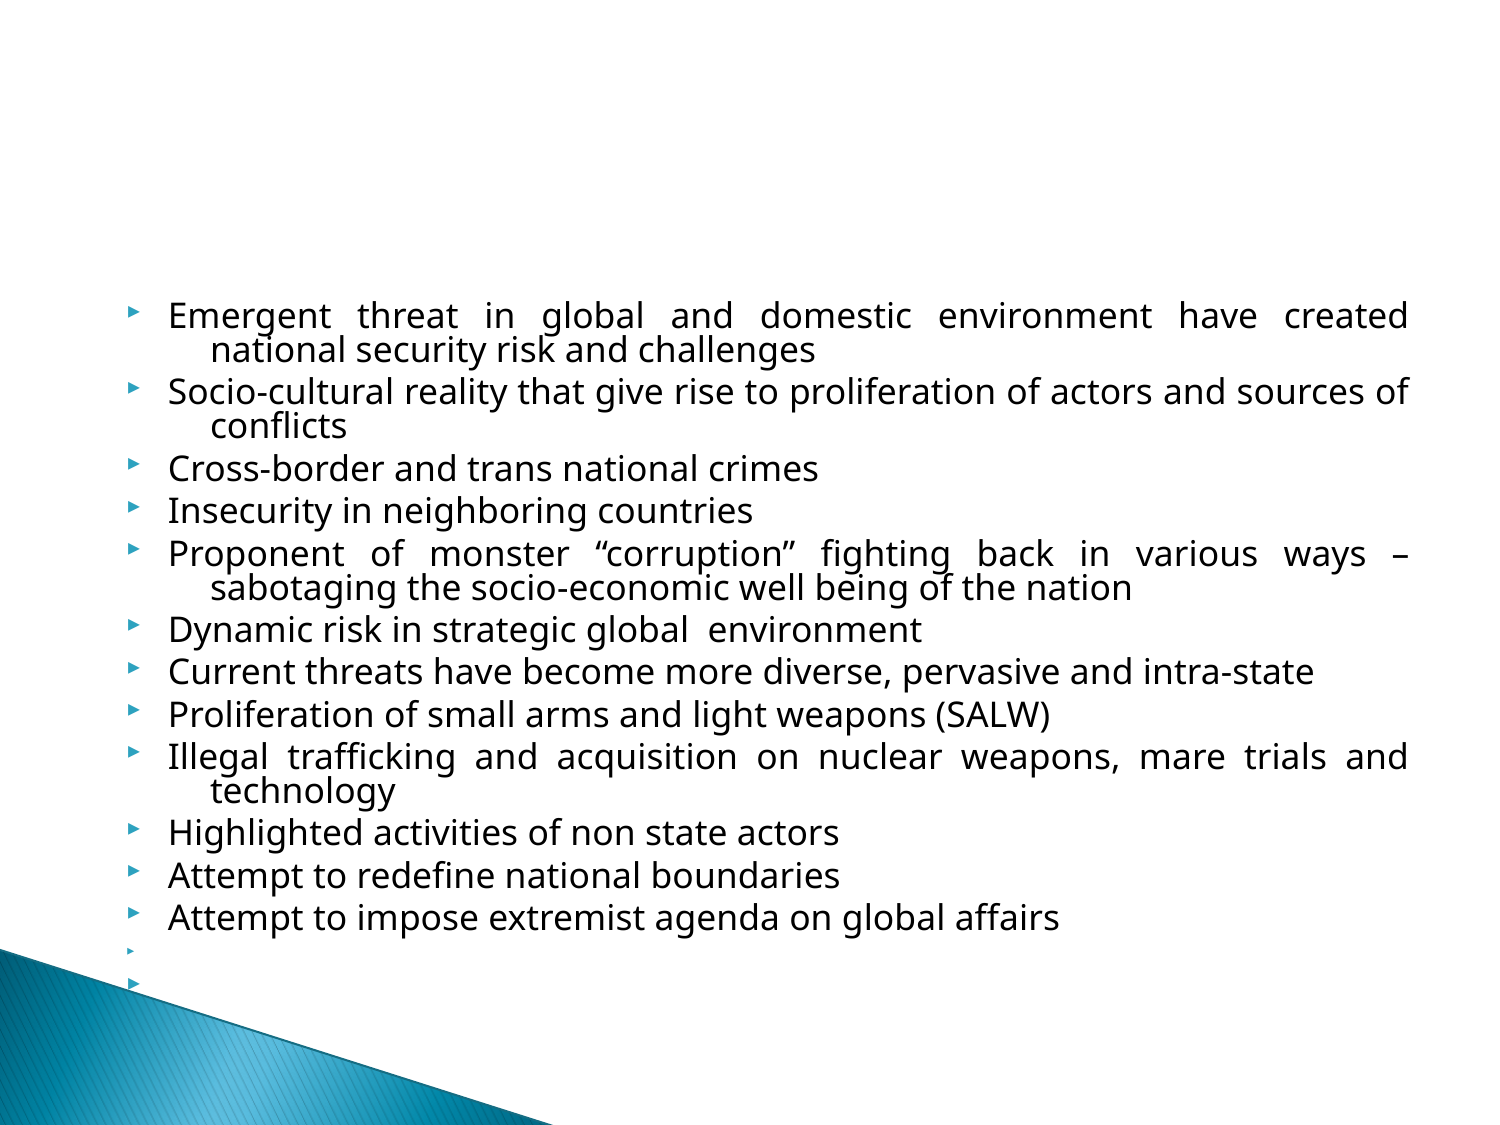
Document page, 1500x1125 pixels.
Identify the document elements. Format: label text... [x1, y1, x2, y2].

list Emergent threat in global and domestic environment have created national security risk and challenges Socio-cultural reality that give rise to proliferation of actors and sources of conflicts Cross-border and trans national crimes Insecurity in neighboring countries Proponent of monster “corruption” fighting back in various ways – sabotaging the socio-economic well being of the nation Dynamic risk in strategic global environment Current threats have become more diverse, pervasive and intra-state Proliferation of small arms and light weapons (SALW) Illegal trafficking and acquisition on nuclear weapons, mare trials and technology Highlighted activities of non state actors Attempt to redefine national boundaries Attempt to impose extremist agenda on global affairs [75, 243, 1426, 986]
